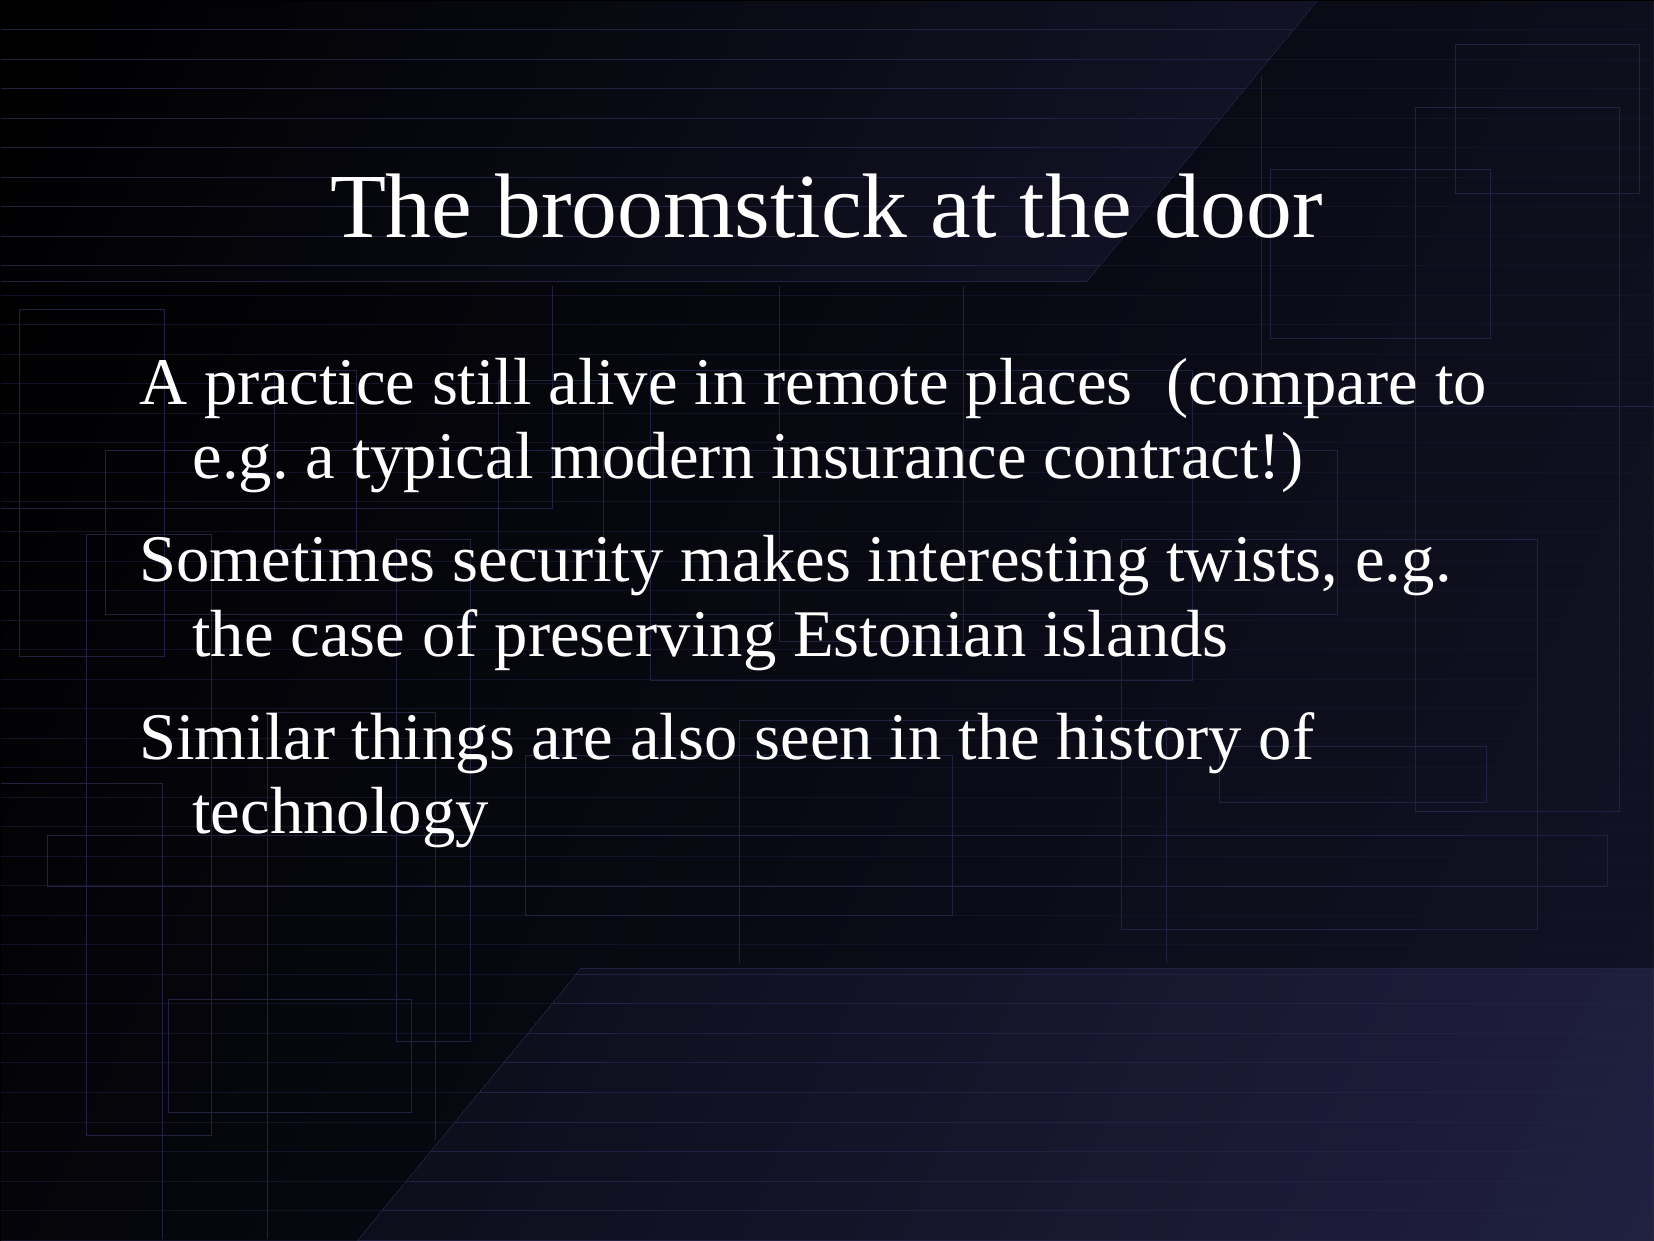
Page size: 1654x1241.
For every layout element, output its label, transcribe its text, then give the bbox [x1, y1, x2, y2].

list A practice still alive in remote places (compare to e.g. a typical modern insurance contract!) Sometimes security makes interesting twists, e.g. the case of preserving Estonian islands Similar things are also seen in the history of technology [121, 344, 1534, 1127]
title The broomstick at the door [121, 102, 1534, 311]
